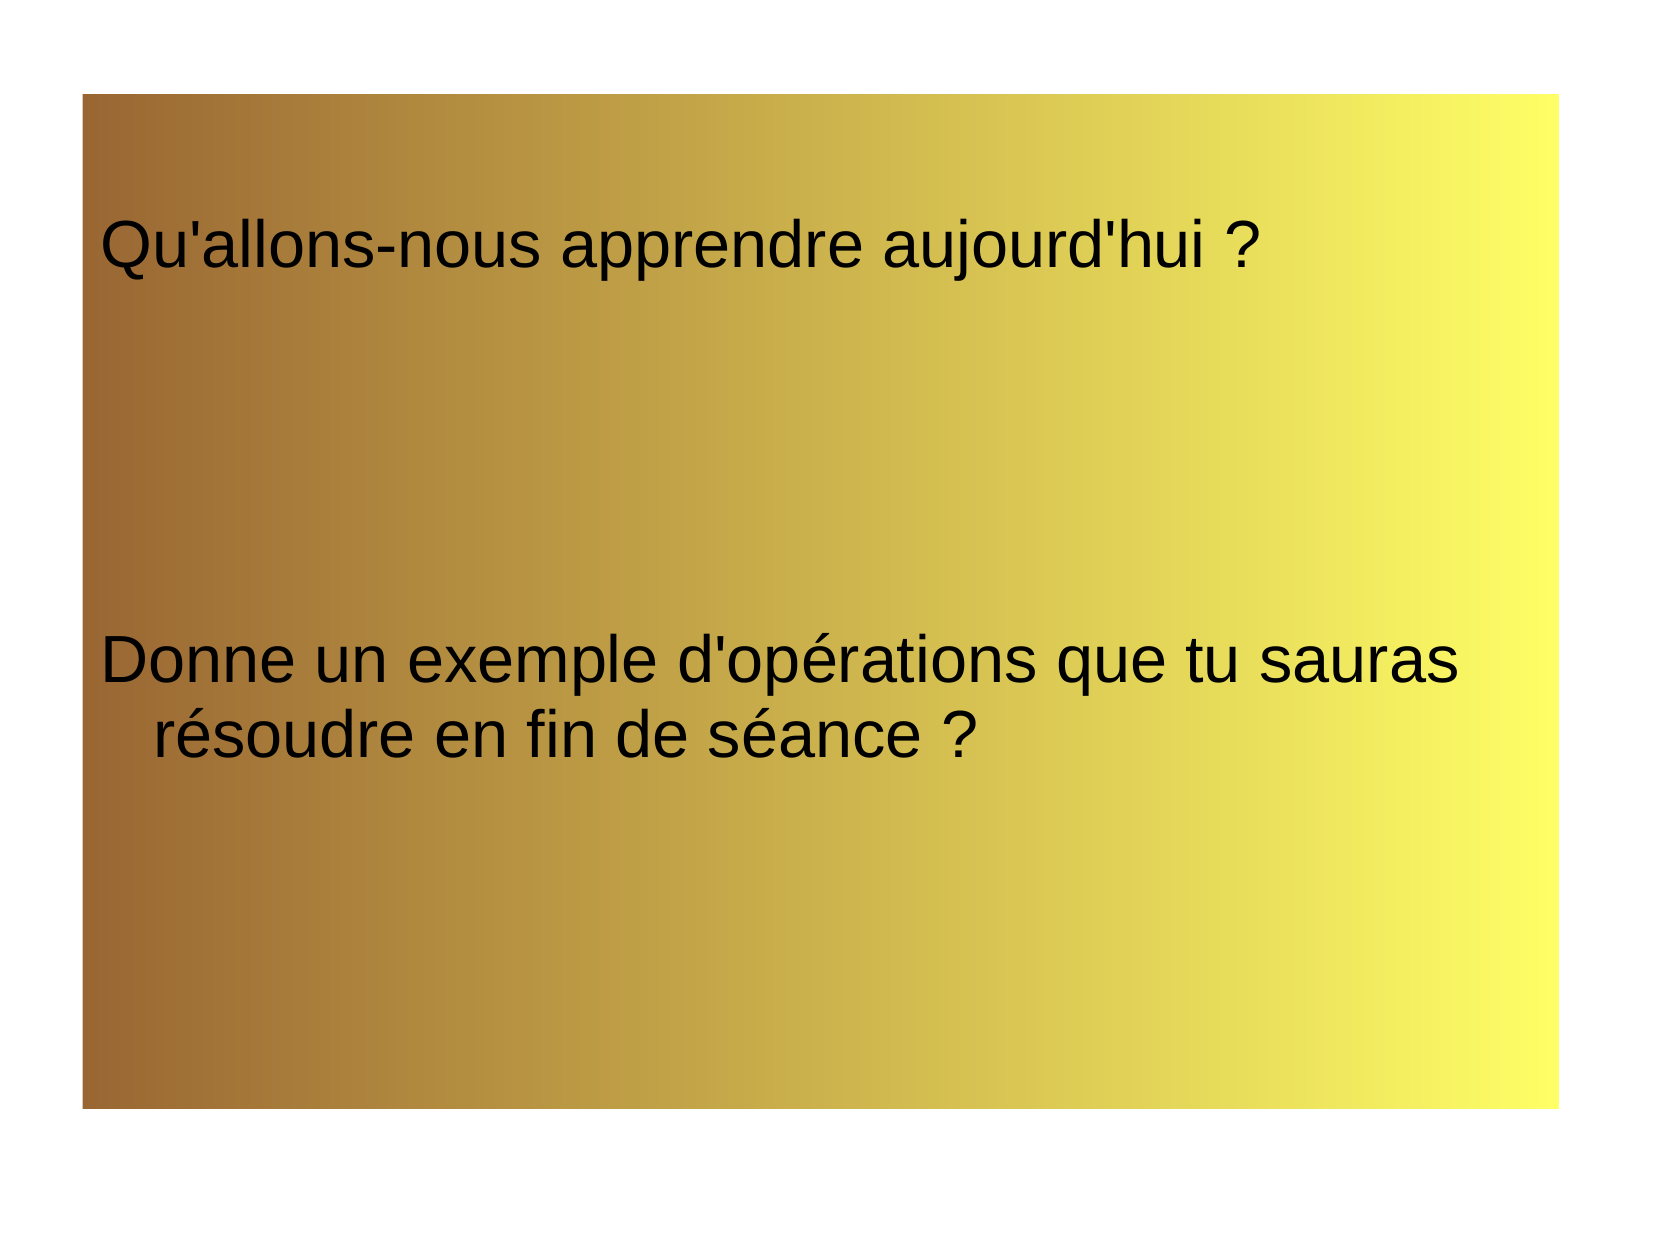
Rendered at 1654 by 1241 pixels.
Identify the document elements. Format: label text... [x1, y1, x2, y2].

list Qu'allons-nous apprendre aujourd'hui ? Donne un exemple d'opérations que tu sauras résoudre en fin de séance ? [82, 94, 1559, 1109]
